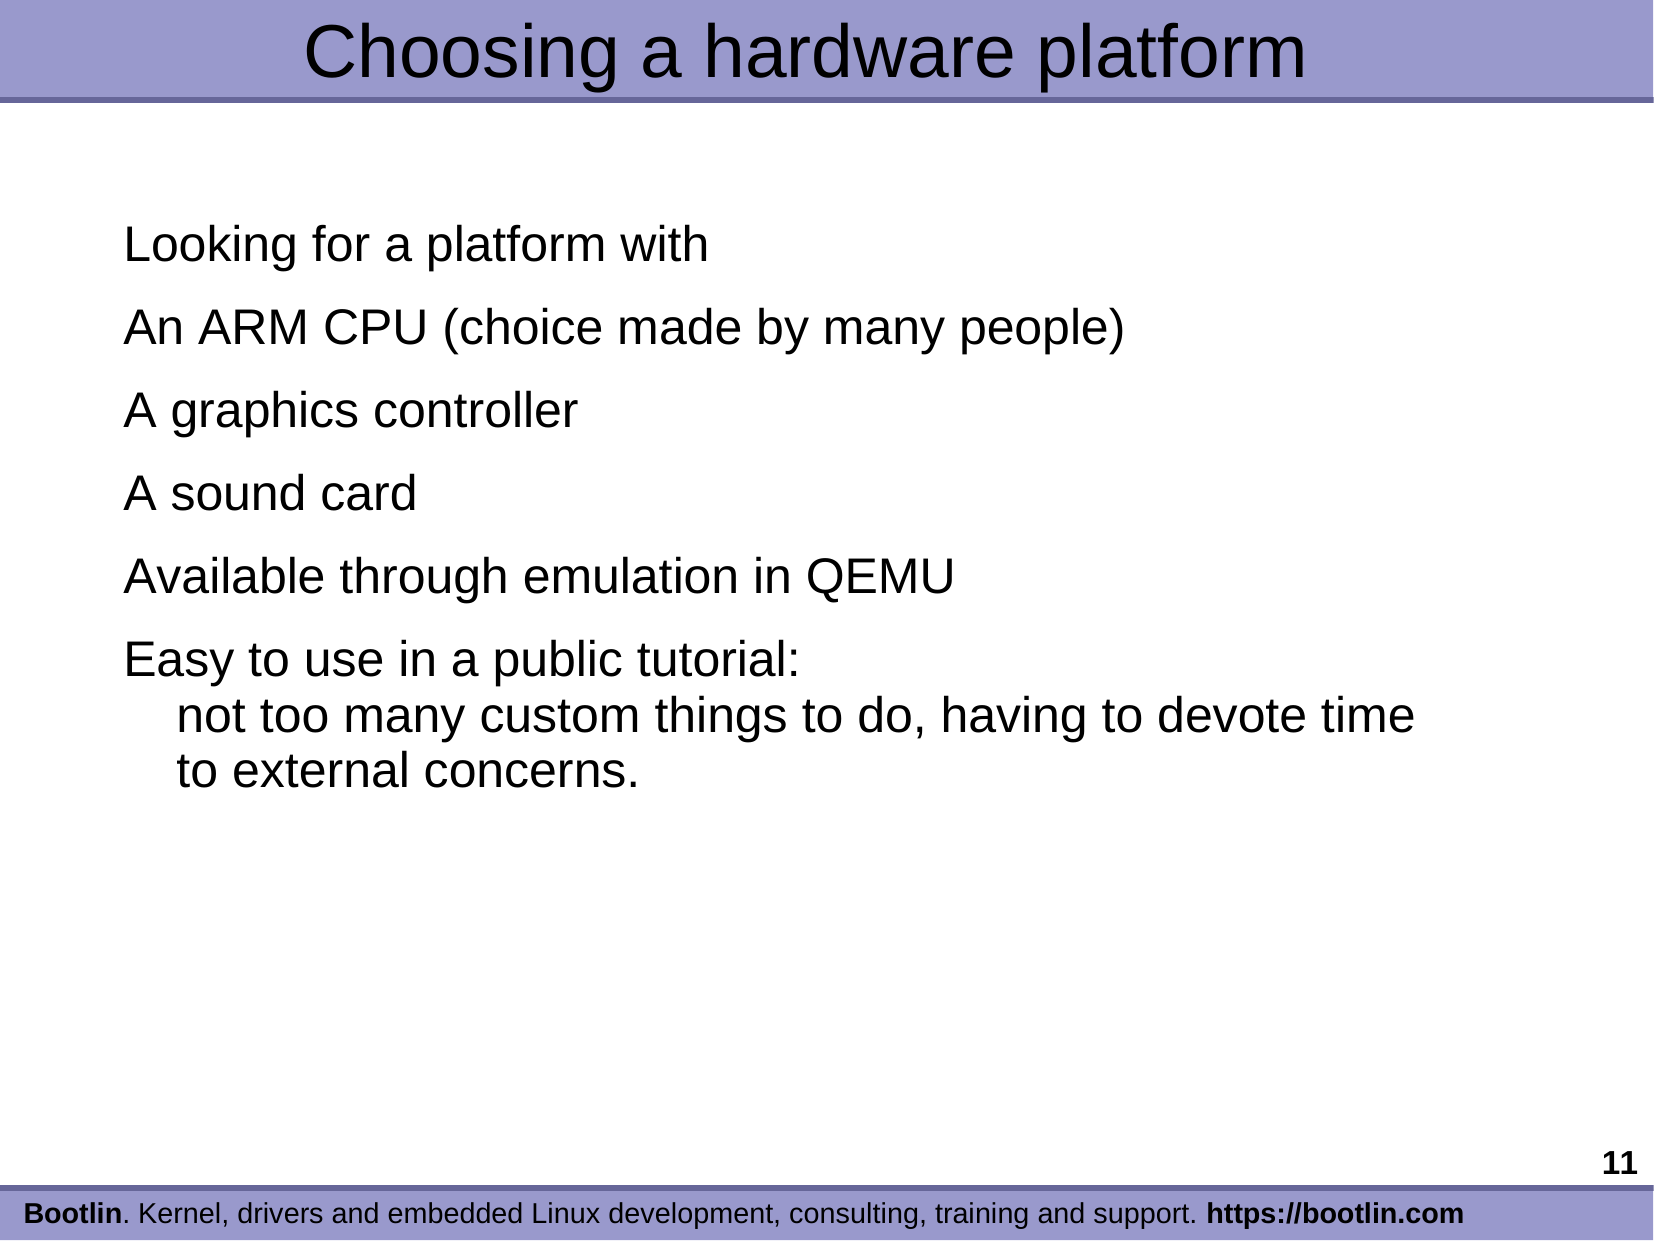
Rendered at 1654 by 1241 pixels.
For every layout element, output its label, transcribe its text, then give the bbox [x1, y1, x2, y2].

list Looking for a platform with An ARM CPU (choice made by many people) A graphics controller A sound card Available through emulation in QEMU Easy to use in a public tutorial: not too many custom things to do, having to devote time to external concerns. [105, 216, 1518, 1066]
title Choosing a hardware platform [60, 5, 1551, 97]
